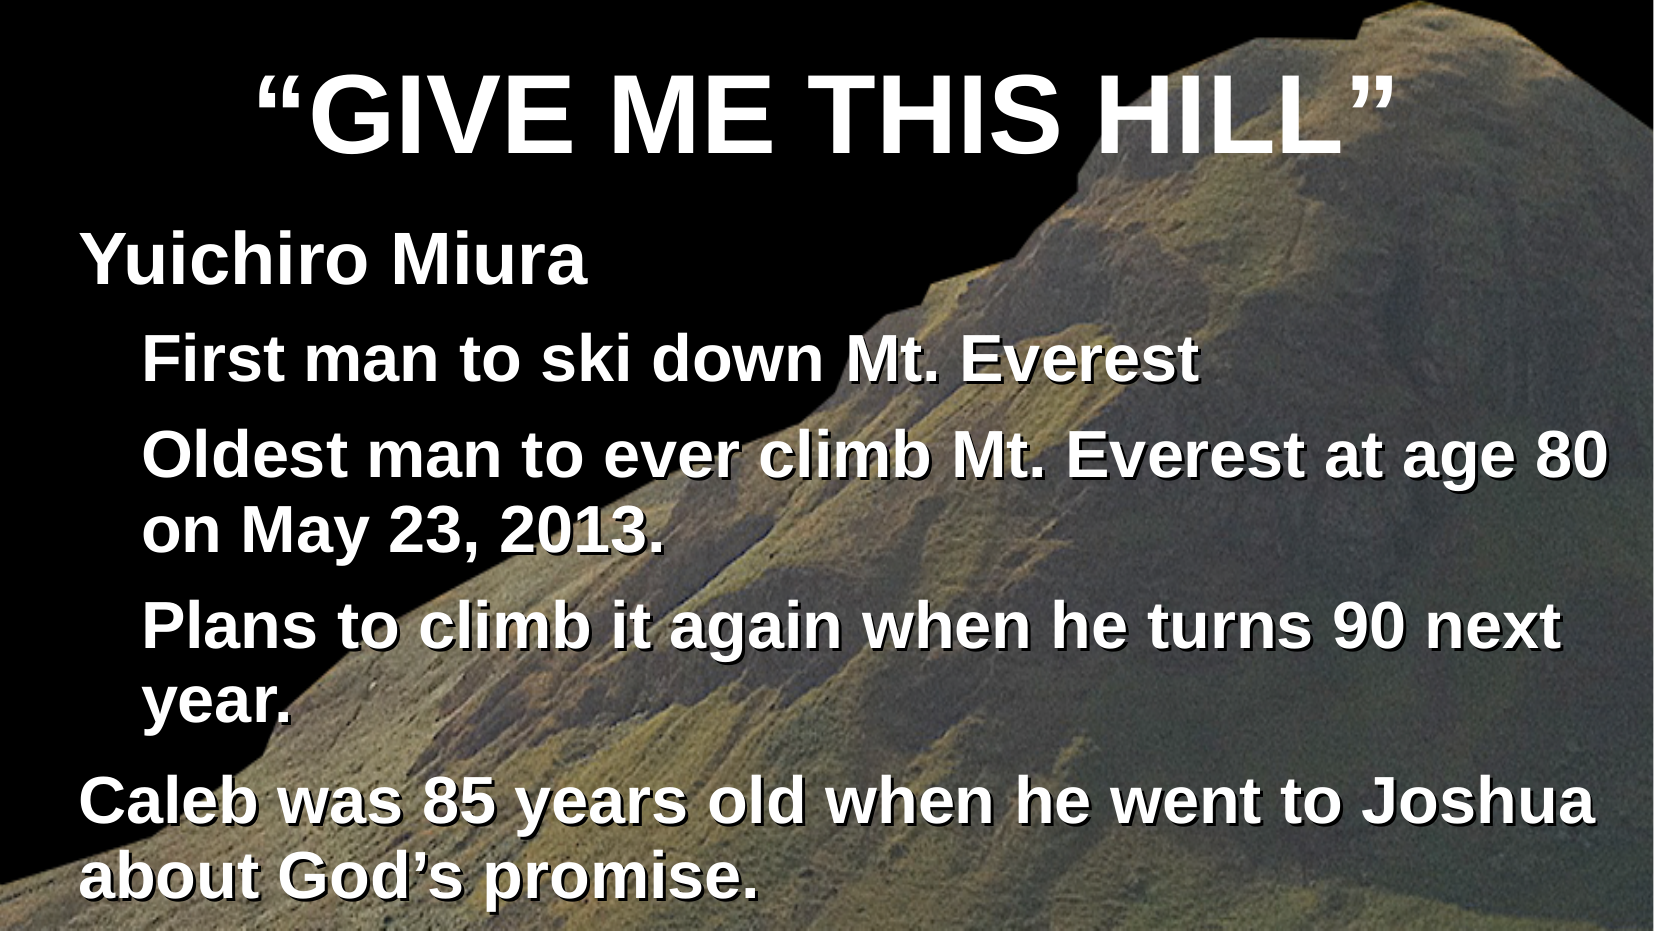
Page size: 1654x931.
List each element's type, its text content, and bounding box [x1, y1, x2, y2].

title “GIVE ME THIS HILL” [82, 37, 1571, 193]
list Yuichiro Miura First man to ski down Mt. Everest Oldest man to ever climb Mt. Everest at age 80 on May 23, 2013. Plans to climb it again when he turns 90 next year. Caleb was 85 years old when he went to Joshua about God’s promise. [15, 217, 1636, 916]
picture [0, 0, 1654, 931]
